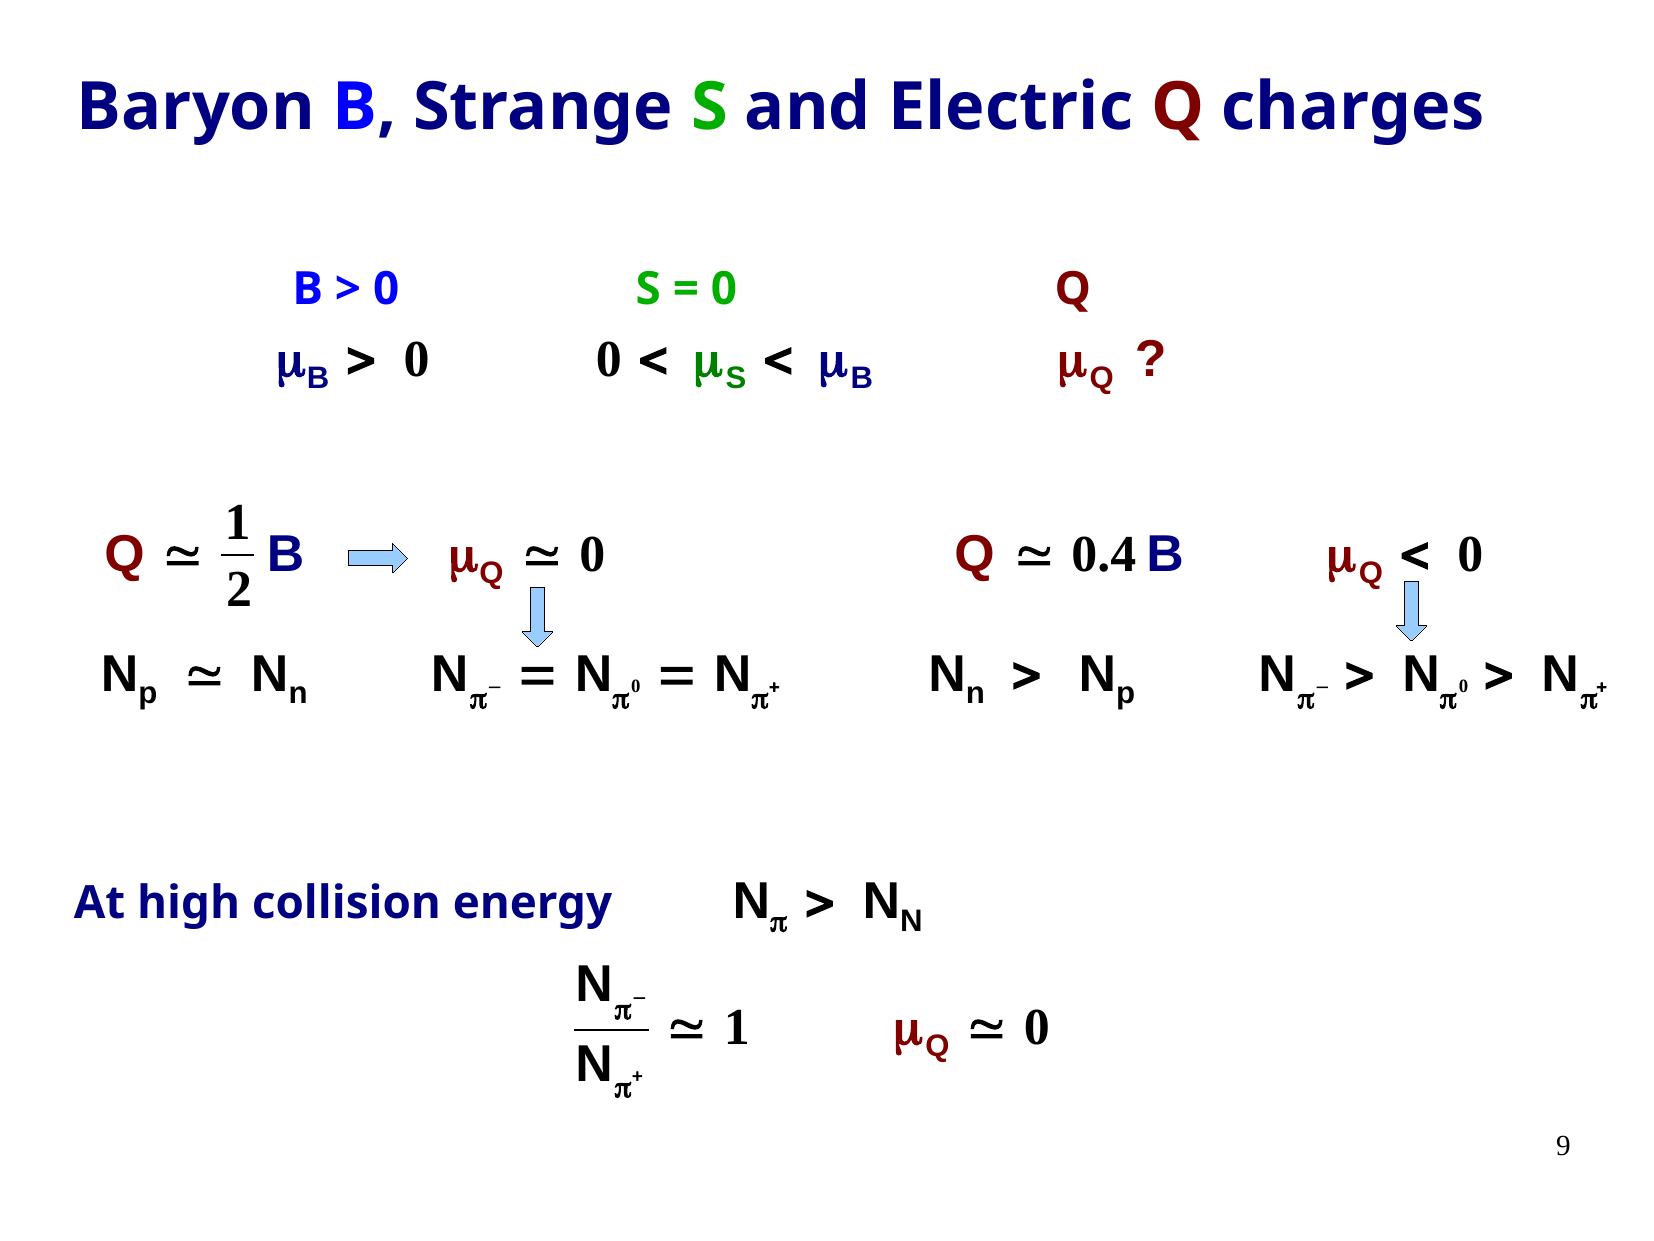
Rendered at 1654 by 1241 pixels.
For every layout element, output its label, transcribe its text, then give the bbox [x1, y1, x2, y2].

text_box At high collision energy [59, 862, 696, 933]
text_box [522, 587, 553, 647]
text_box B > 0 S = 0 Q [277, 248, 1116, 319]
chart [98, 492, 1490, 618]
chart [269, 327, 1173, 396]
chart [564, 953, 1056, 1105]
title Baryon B, Strange S and Electric Q charges [76, 0, 1654, 207]
chart [94, 642, 1618, 715]
text_box [348, 543, 408, 573]
text_box [1396, 581, 1427, 641]
chart [726, 870, 928, 939]
